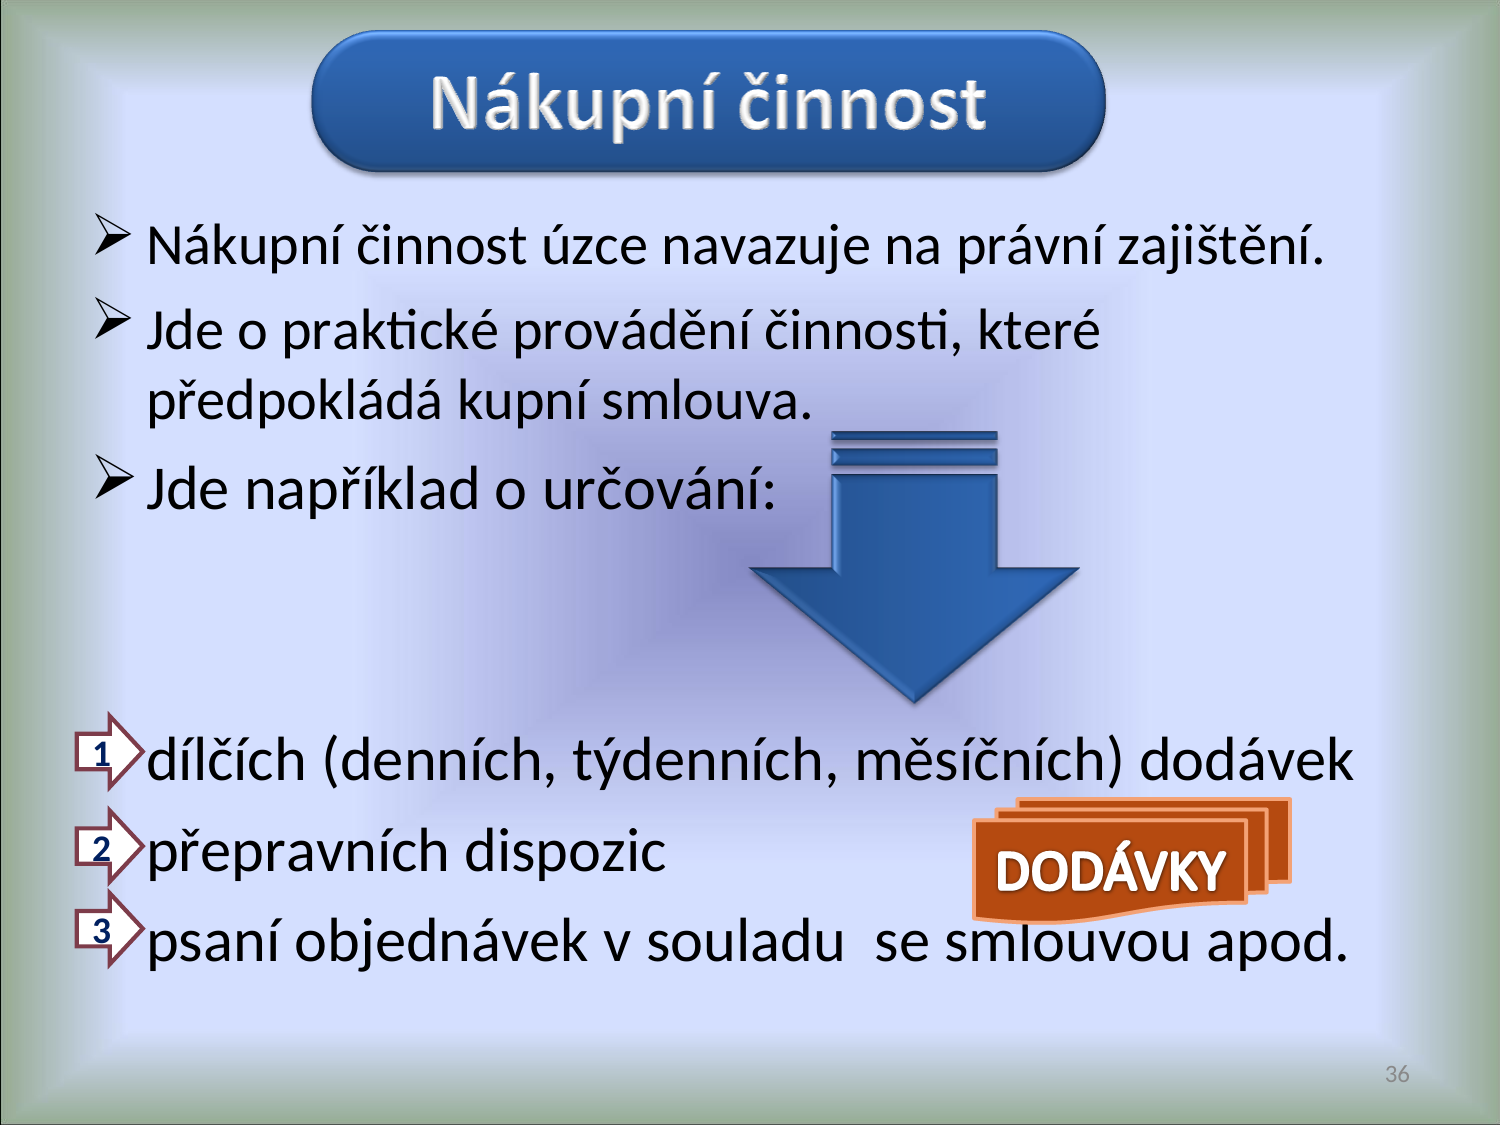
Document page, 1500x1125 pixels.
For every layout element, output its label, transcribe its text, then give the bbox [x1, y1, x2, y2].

text_box 2 [76, 810, 143, 882]
text_box <číslo> [1074, 1042, 1426, 1103]
text_box 1 [76, 716, 143, 787]
text_box 3 [76, 893, 143, 965]
picture [0, 0, 1500, 1125]
list Nákupní činnost úzce navazuje na právní zajištění. Jde o praktické provádění činnosti, které předpokládá kupní smlouva. Jde například o určování: dílčích (denních, týdenních, měsíčních) dodávek přepravních dispozic psaní objednávek v souladu se smlouvou apod. [75, 199, 1426, 1073]
